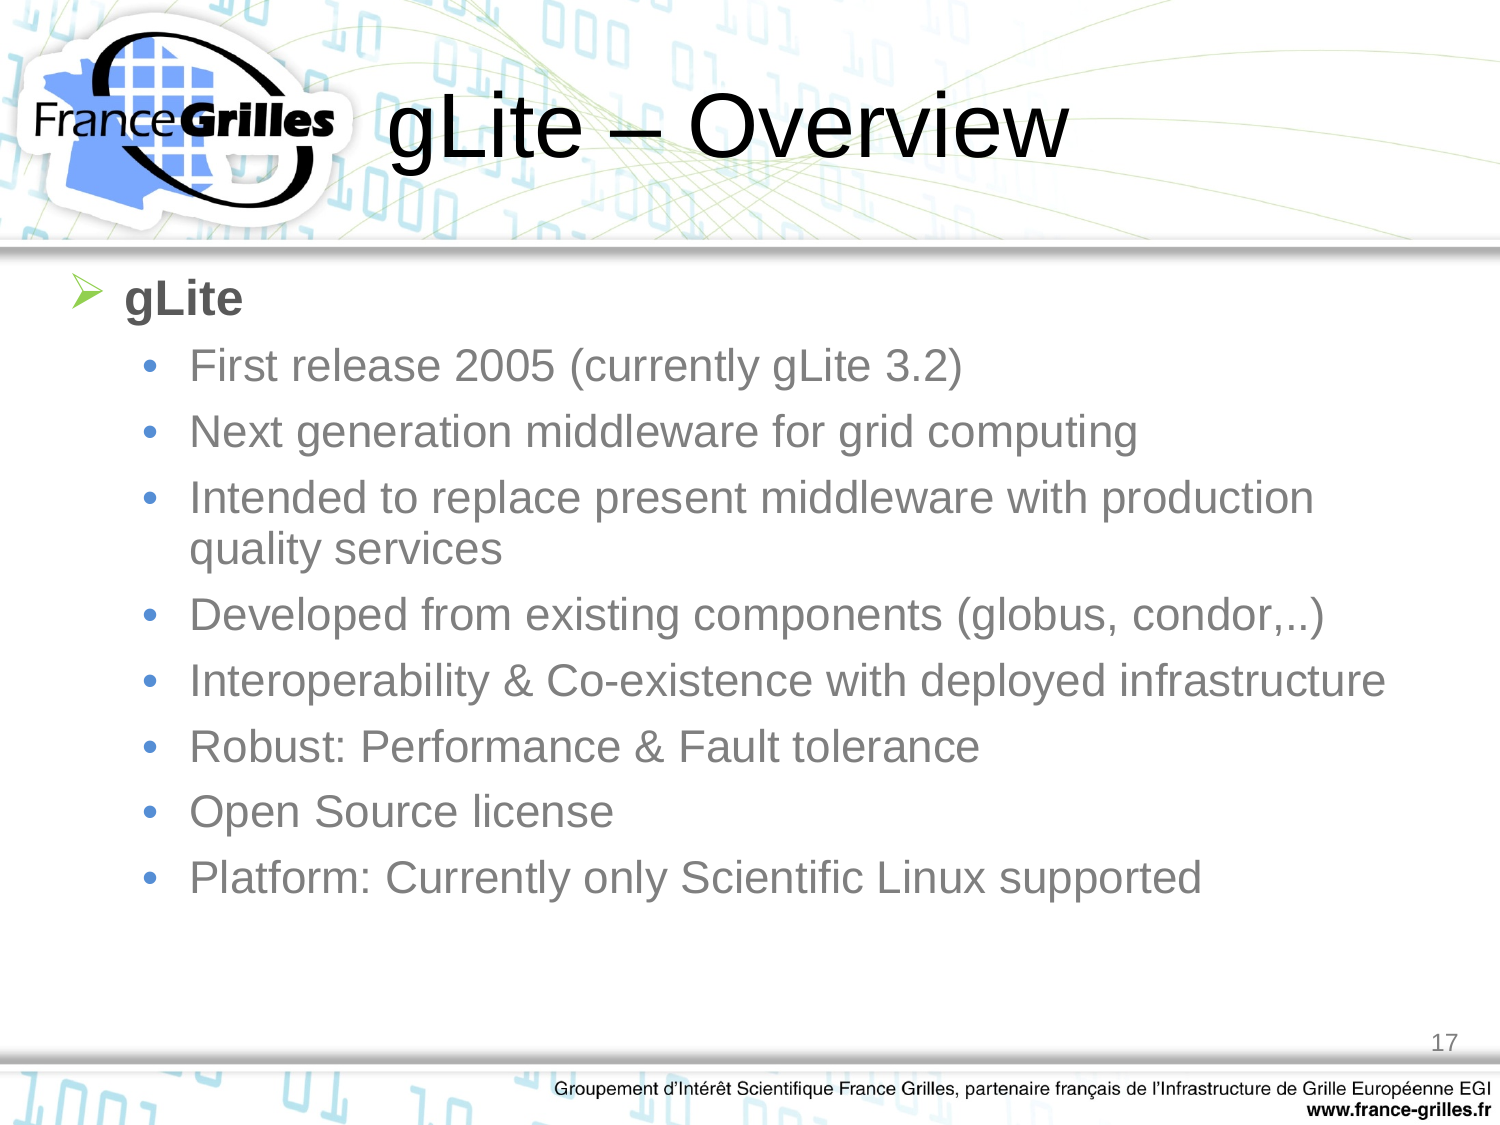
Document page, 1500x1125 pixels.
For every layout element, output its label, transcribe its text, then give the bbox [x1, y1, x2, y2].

picture [0, 0, 1500, 1125]
list gLite First release 2005 (currently gLite 3.2) Next generation middleware for grid computing Intended to replace present middleware with production quality services Developed from existing components (globus, condor,..) Interoperability & Co-existence with deployed infrastructure Robust: Performance & Fault tolerance Open Source license Platform: Currently only Scientific Linux supported [53, 262, 1459, 1024]
title gLite – Overview [372, 7, 1459, 244]
